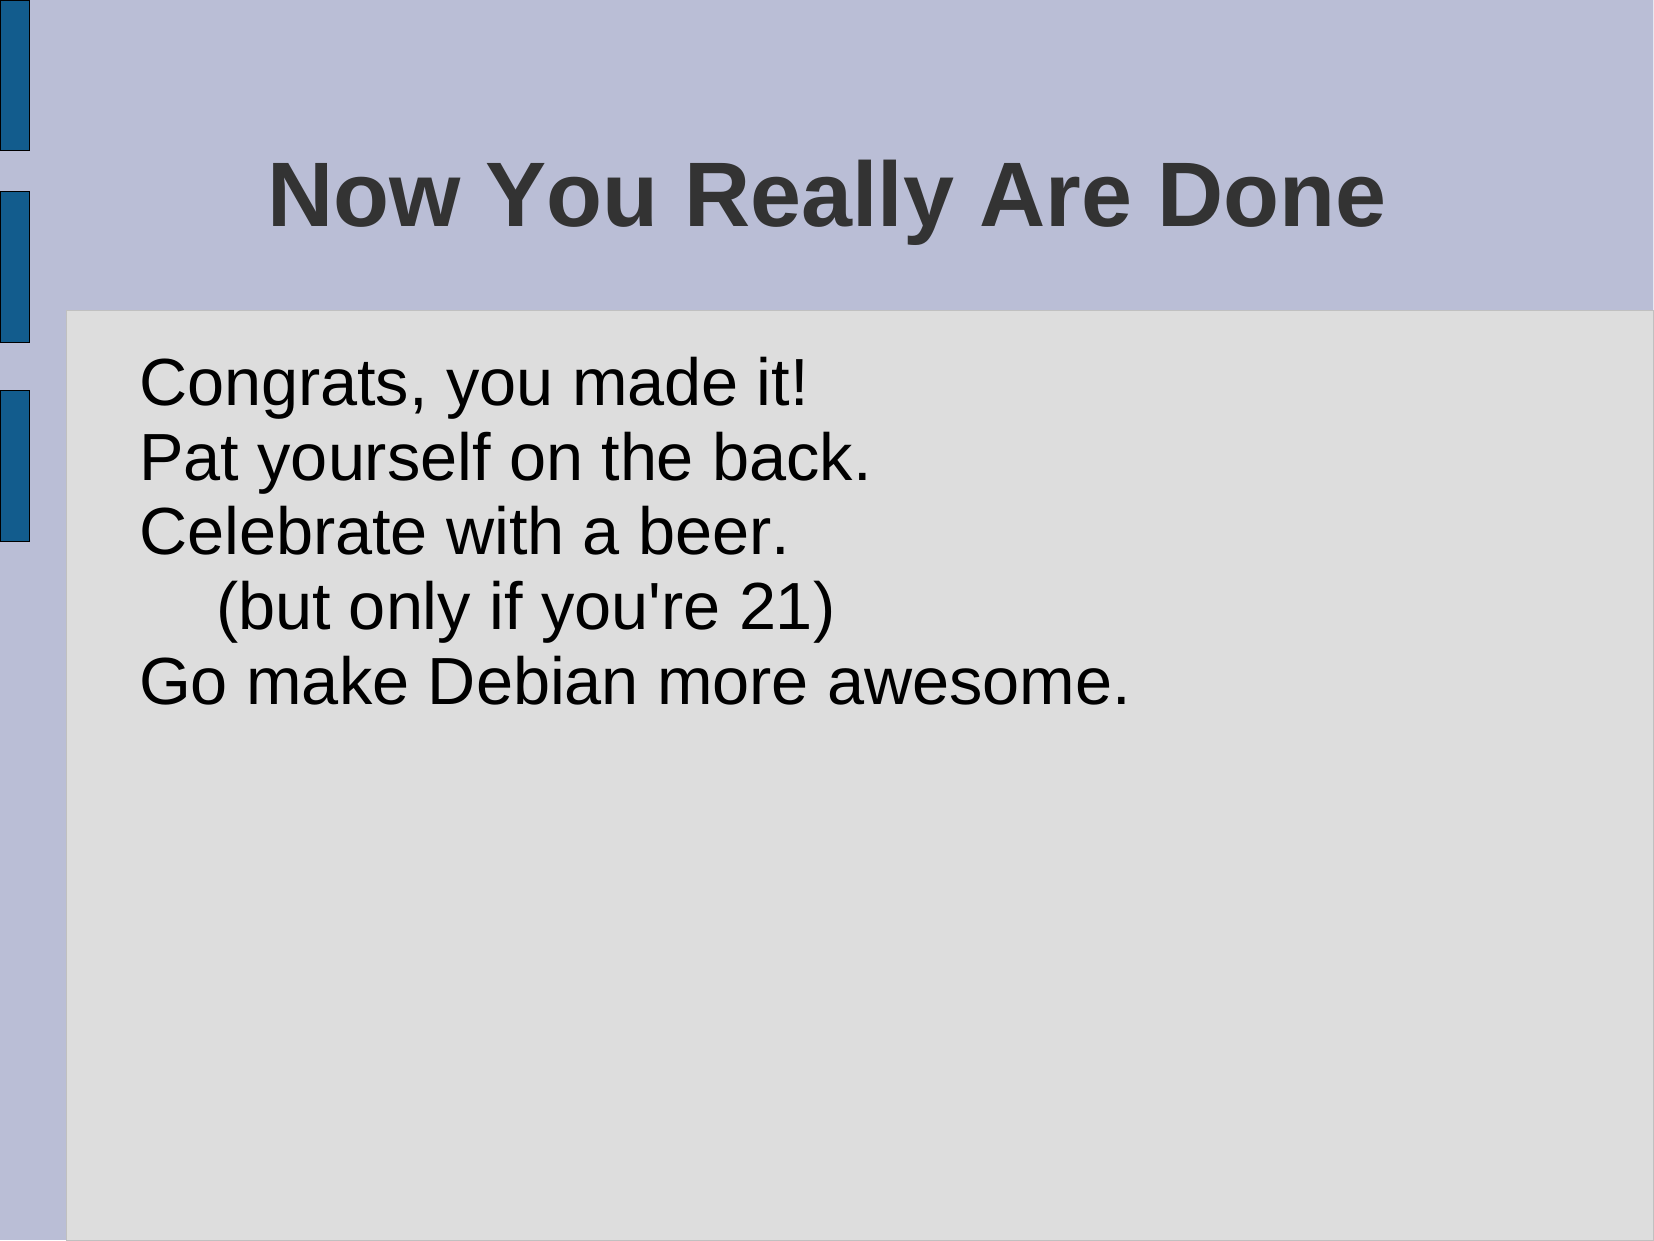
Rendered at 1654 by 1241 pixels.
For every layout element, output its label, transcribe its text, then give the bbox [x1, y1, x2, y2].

list Congrats, you made it! Pat yourself on the back. Celebrate with a beer. (but only if you're 21) Go make Debian more awesome. [121, 344, 1534, 1127]
title Now You Really Are Done [121, 91, 1534, 299]
